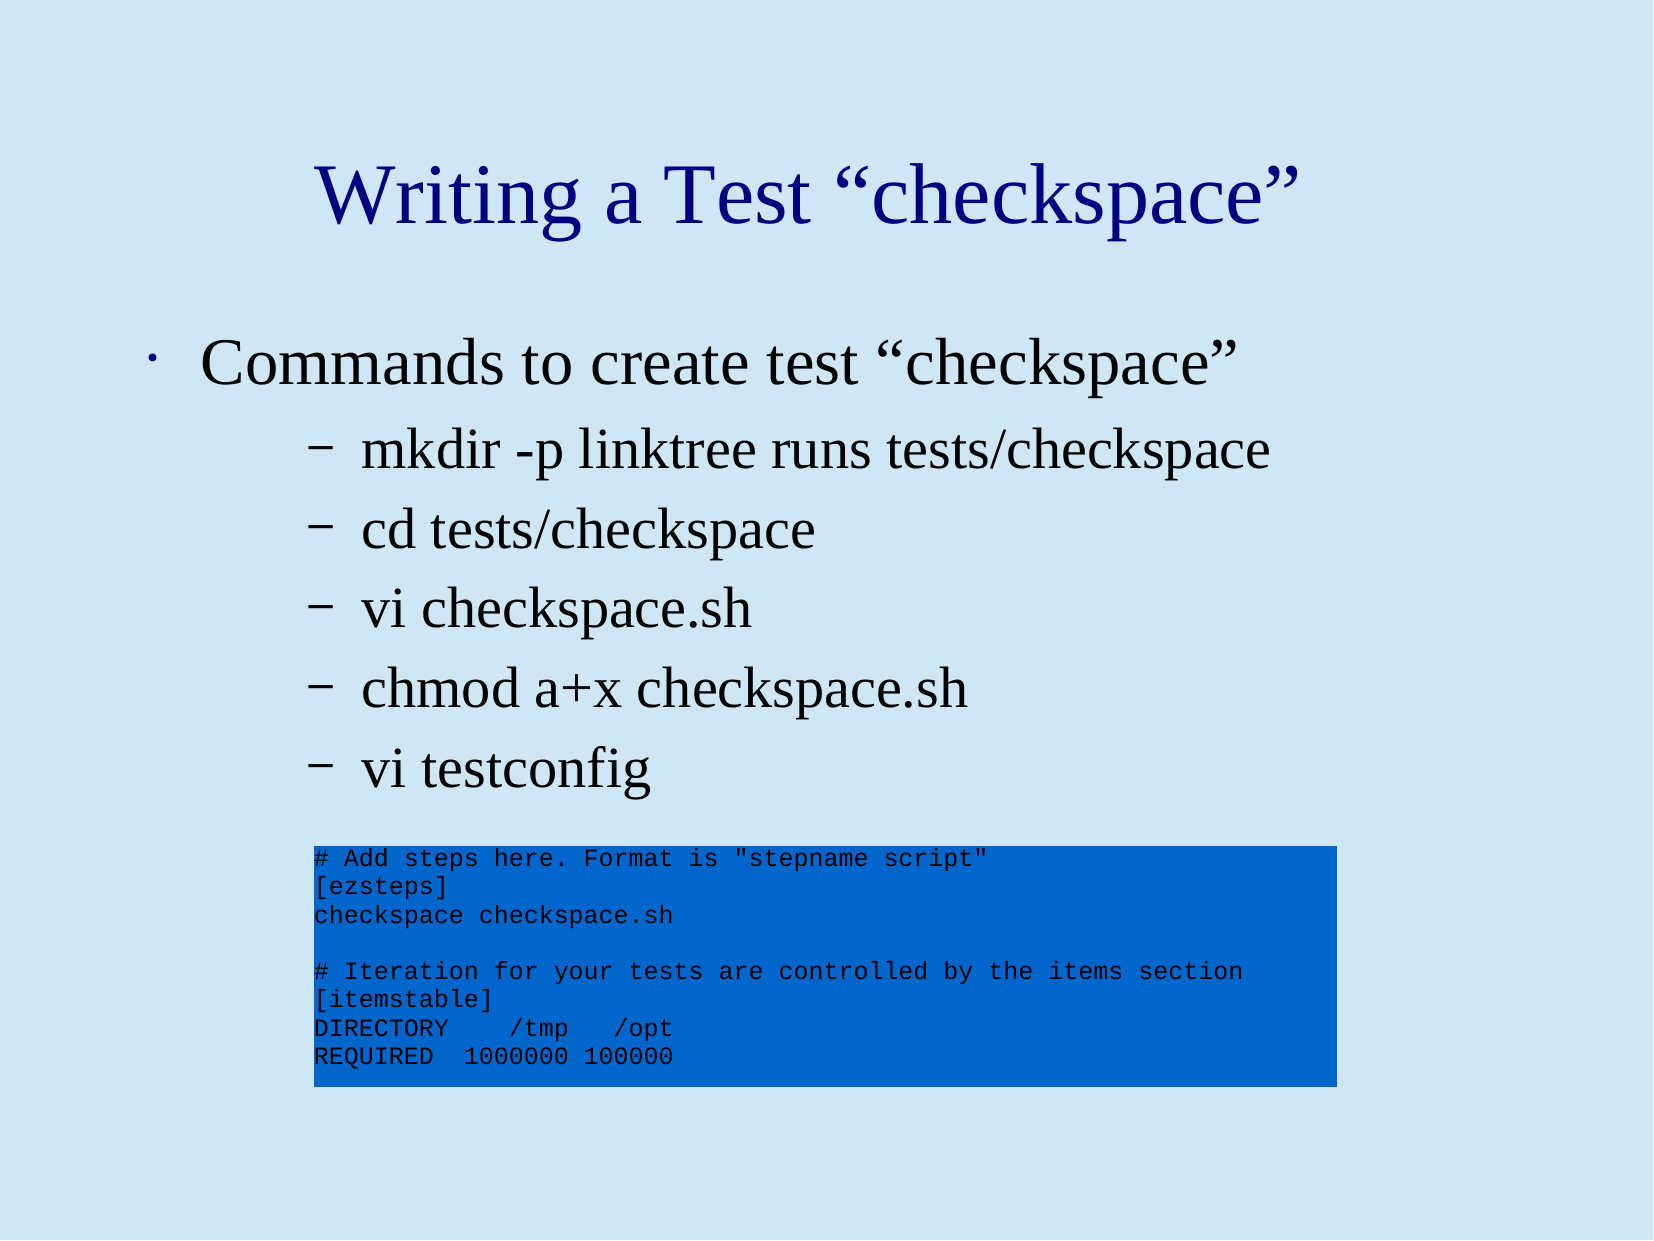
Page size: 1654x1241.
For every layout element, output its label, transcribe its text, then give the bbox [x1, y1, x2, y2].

title Writing a Test “checkspace” [82, 98, 1536, 291]
table_header # Add steps here. Format is "stepname script" [ezsteps] checkspace checkspace.sh # Iteration for your tests are controlled by the items section [itemstable] DIRECTORY /tmp /opt REQUIRED 1000000 100000 [314, 846, 1337, 1087]
list Commands to create test “checkspace” mkdir -p linktree runs tests/checkspace cd tests/checkspace vi checkspace.sh chmod a+x checkspace.sh vi testconfig [129, 324, 1489, 803]
